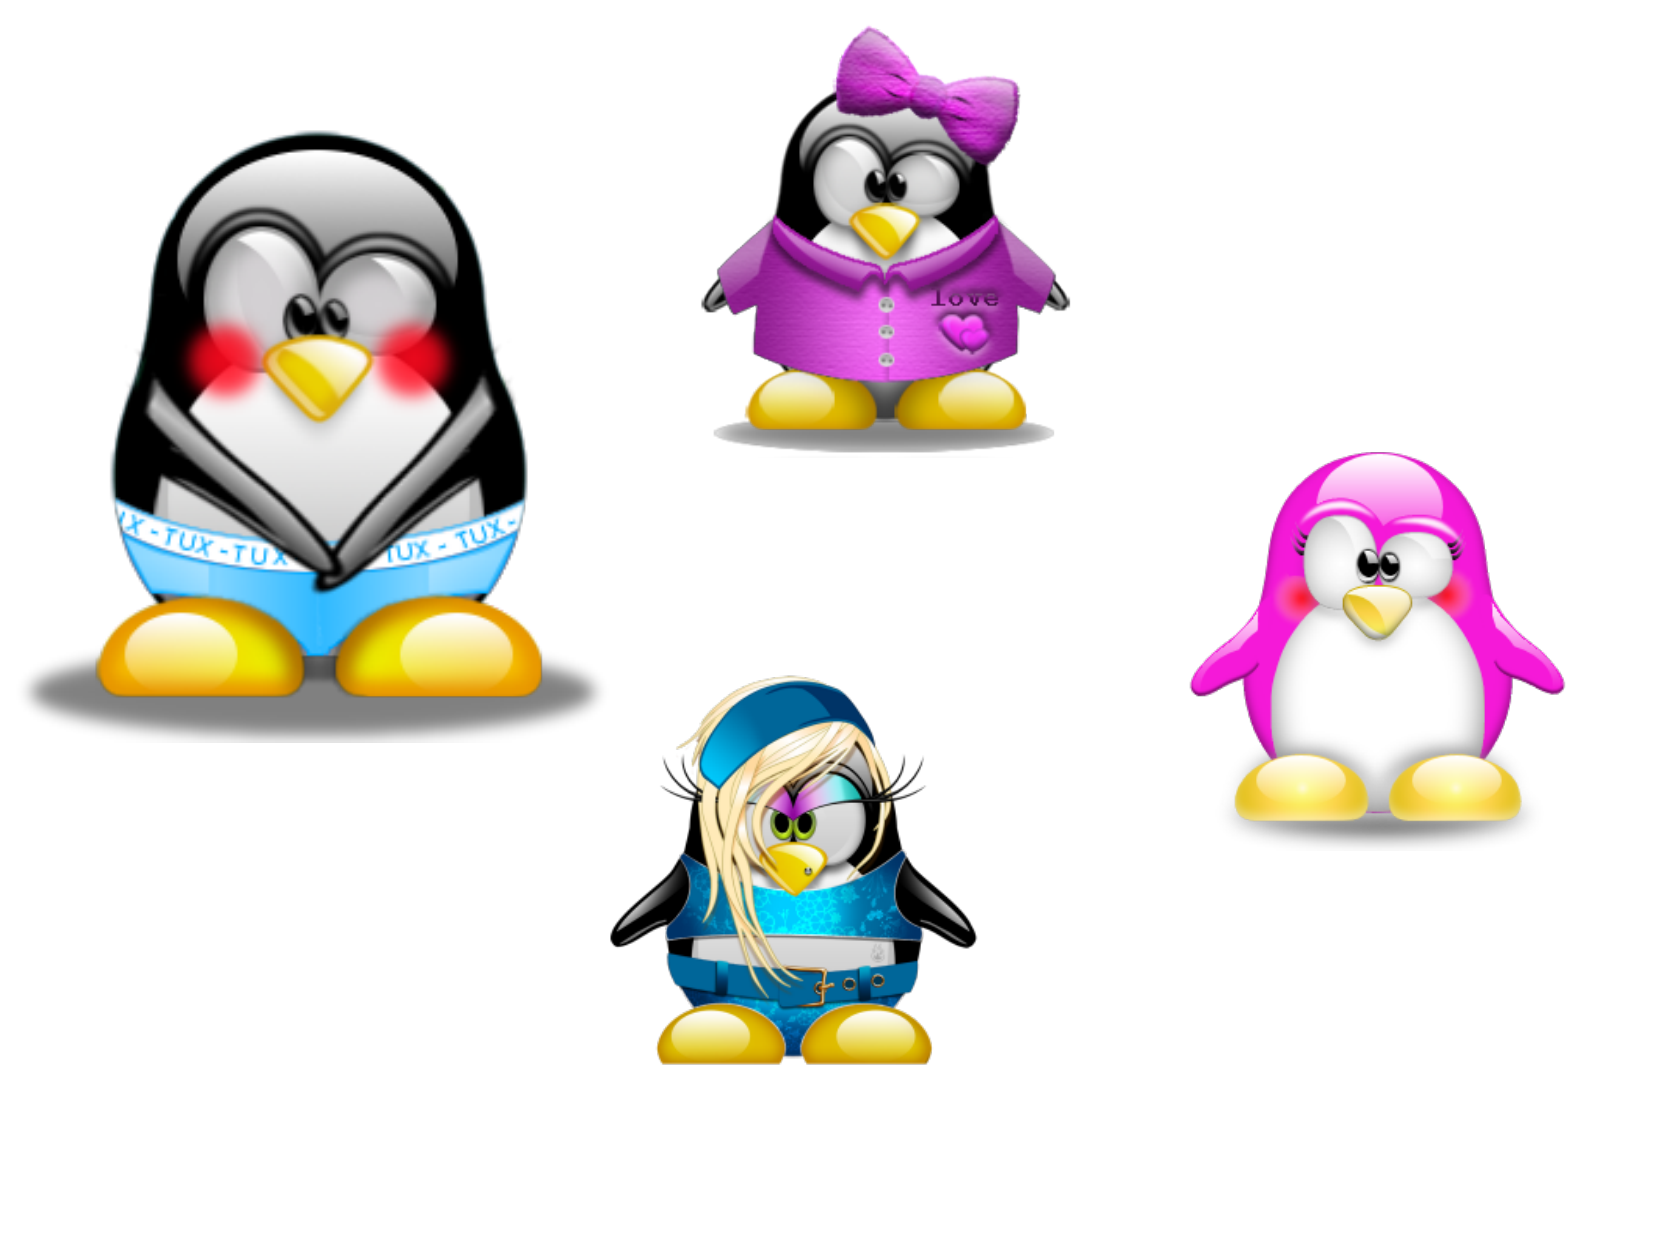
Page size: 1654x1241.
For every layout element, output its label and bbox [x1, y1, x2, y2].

picture [1181, 451, 1576, 851]
picture [13, 129, 993, 1074]
picture [661, 11, 1111, 458]
